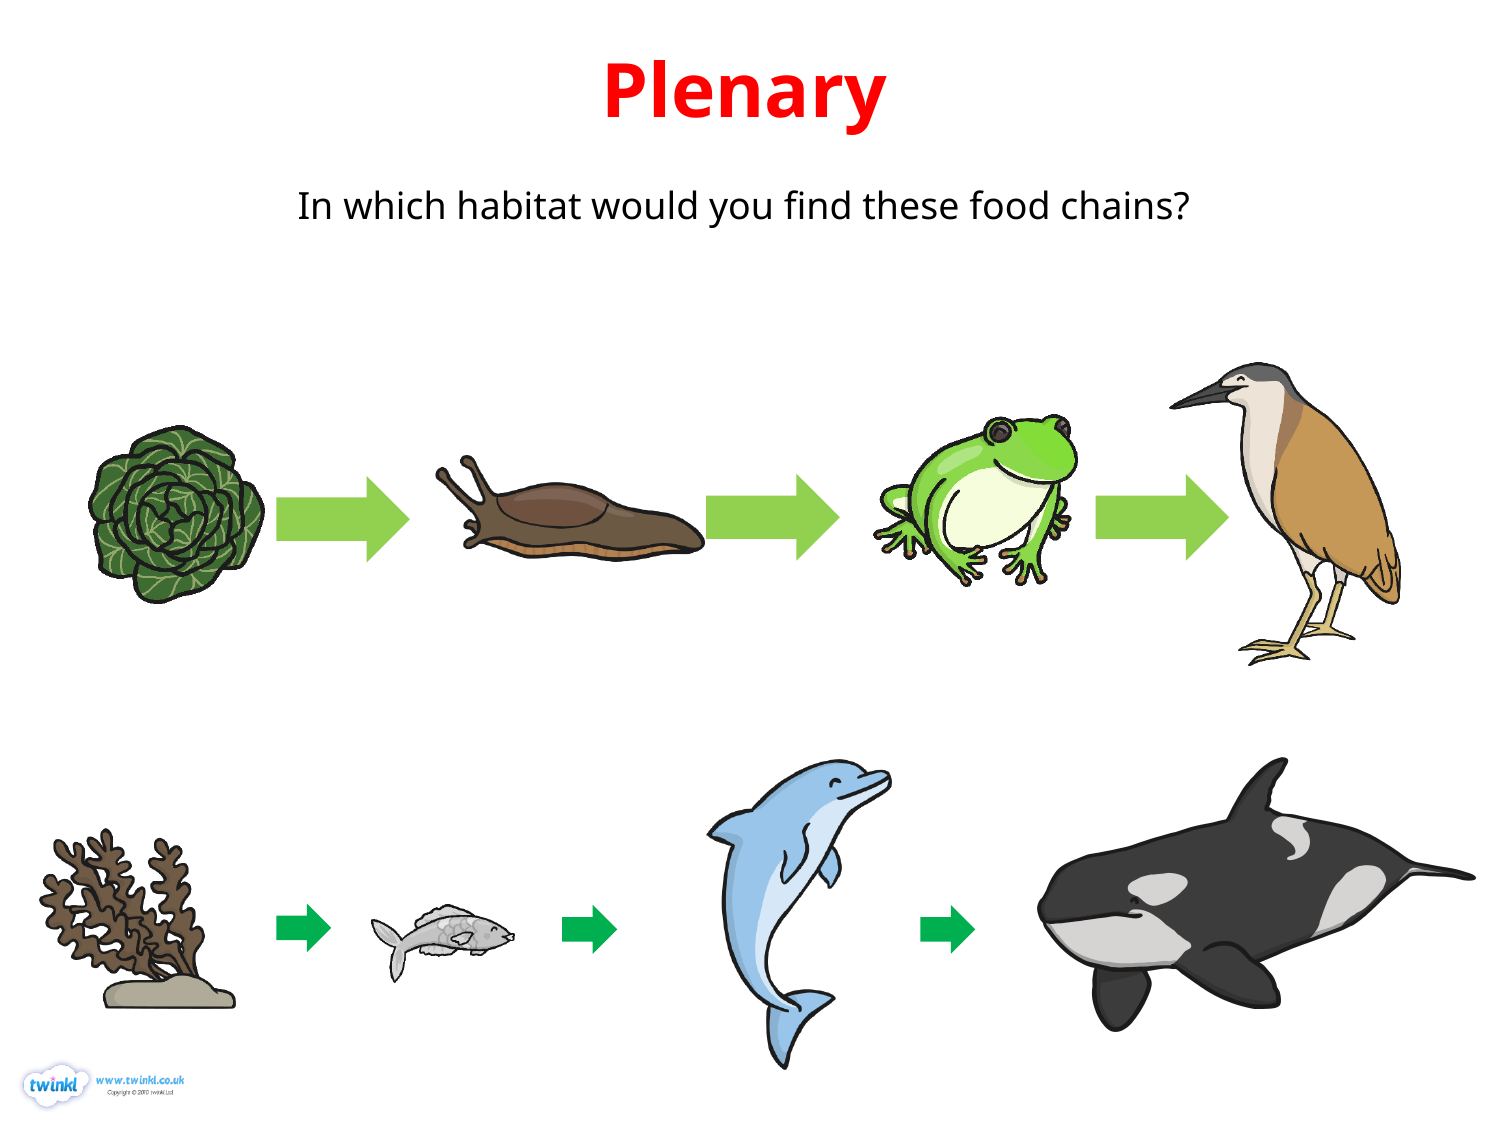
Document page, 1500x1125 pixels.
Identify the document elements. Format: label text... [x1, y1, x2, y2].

picture [17, 1058, 184, 1113]
text_box [920, 904, 976, 954]
picture [706, 759, 892, 1070]
text_box [0, 303, 1500, 698]
text_box [276, 903, 332, 953]
picture [88, 425, 265, 604]
text_box [562, 904, 618, 954]
picture [433, 453, 707, 563]
picture [38, 828, 236, 1009]
picture [1037, 757, 1476, 1033]
picture [371, 904, 515, 983]
picture [873, 414, 1078, 587]
text_box Plenary In which habitat would you find these food chains? [112, 34, 1377, 237]
picture [1169, 363, 1401, 666]
